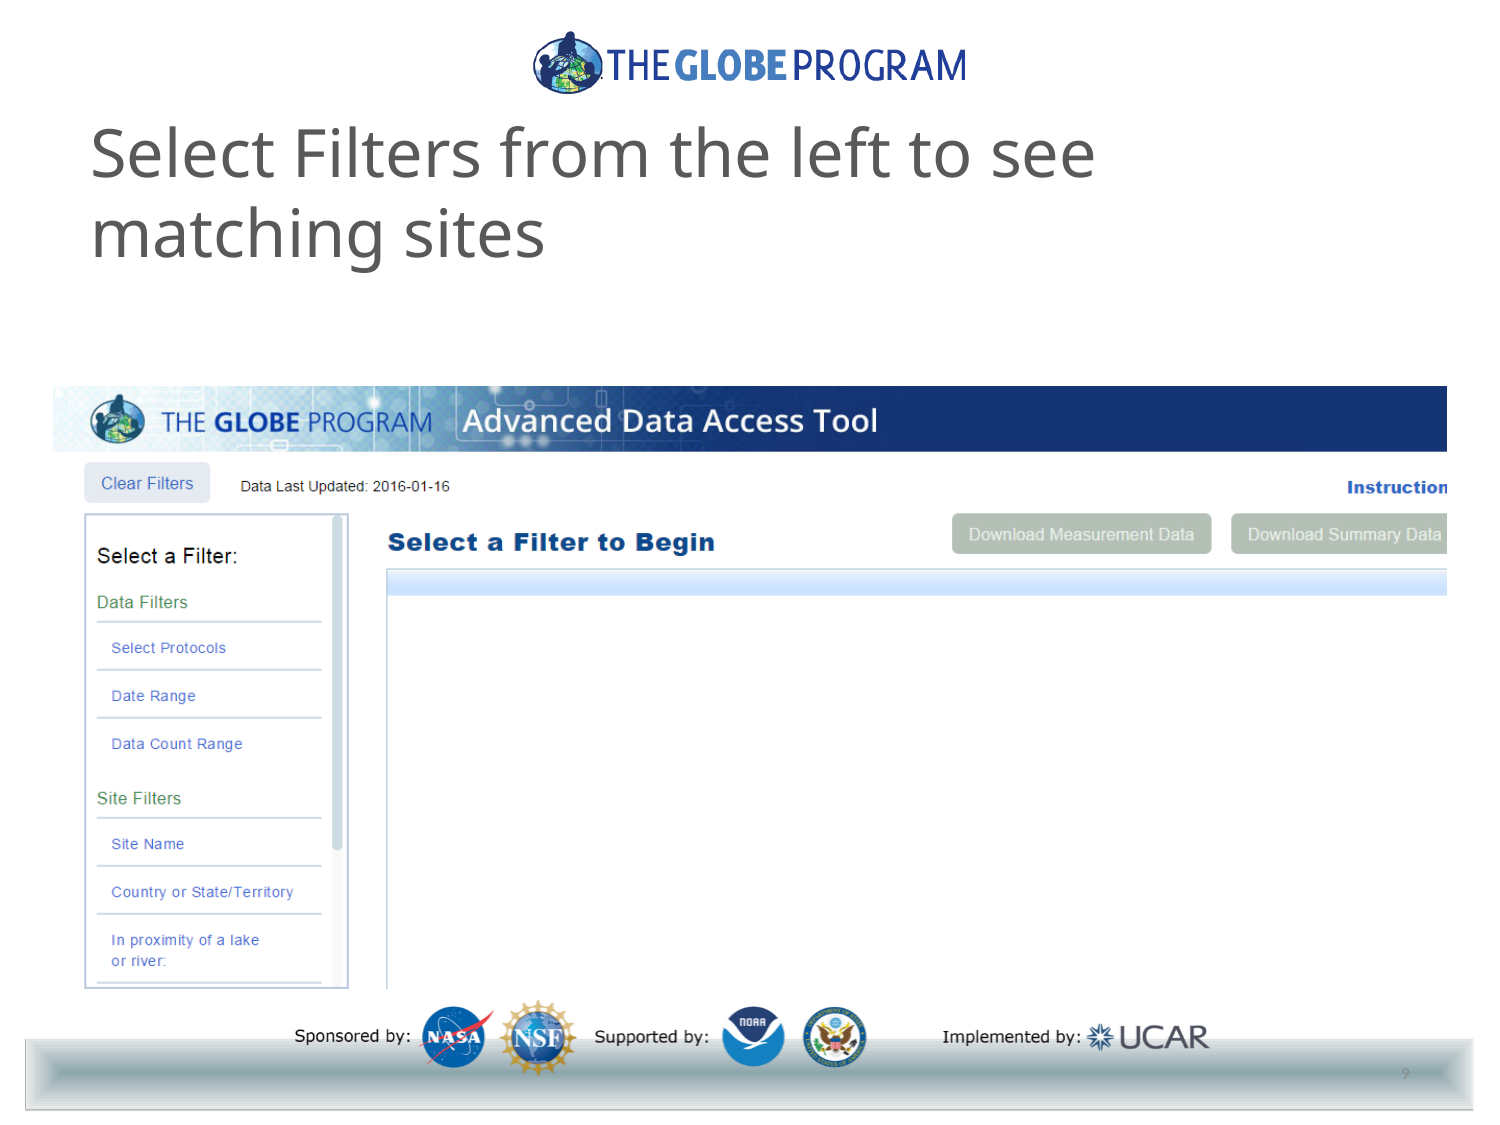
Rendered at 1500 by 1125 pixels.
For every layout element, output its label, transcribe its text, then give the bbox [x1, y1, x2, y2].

slide_number <number> [1074, 1042, 1425, 1103]
title Select Filters from the left to see matching sites [75, 119, 1425, 263]
picture [262, 1000, 1238, 1085]
picture [53, 386, 1447, 989]
picture [526, 24, 975, 100]
